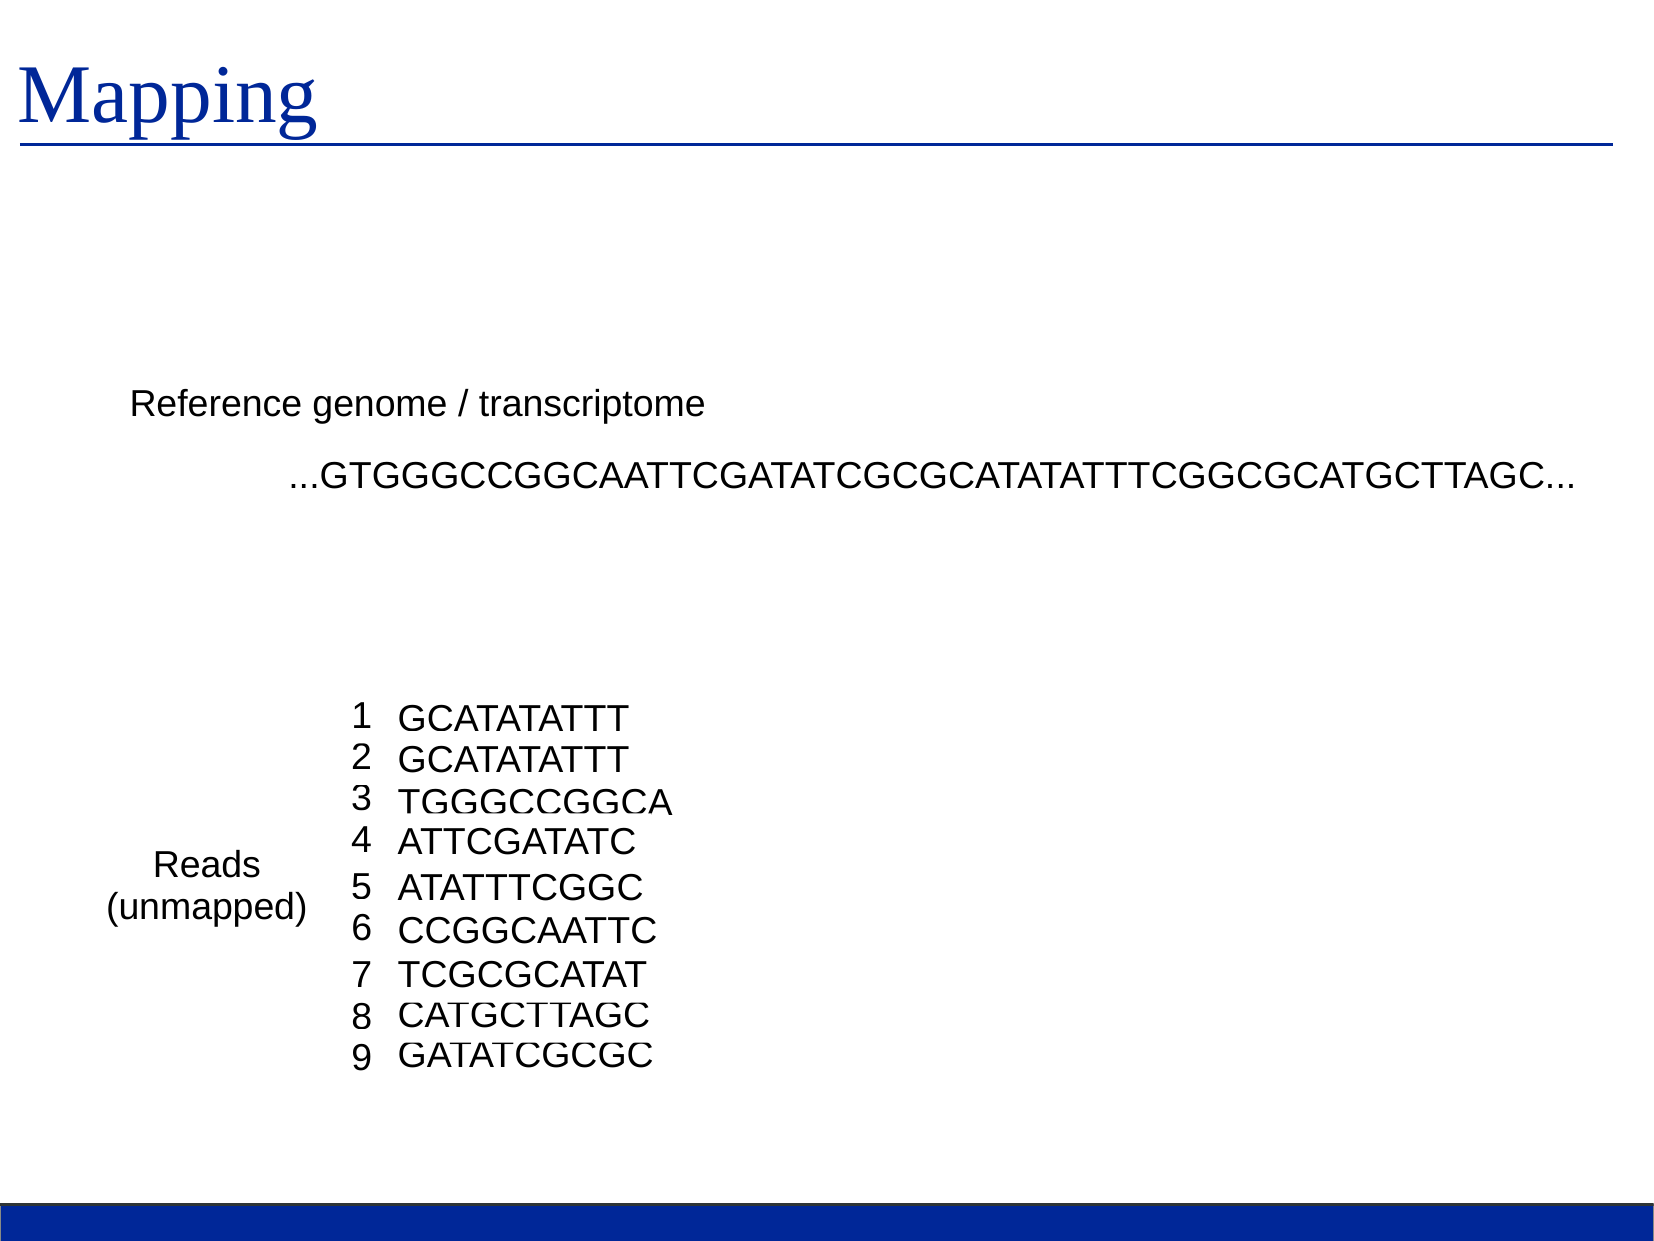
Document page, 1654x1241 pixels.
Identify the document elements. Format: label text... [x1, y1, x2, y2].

text_box CATGCTTAGC [383, 985, 666, 1043]
text_box ...GTGGGCCGGCAATTCGATATCGCGCATATATTTCGGCGCATGCTTAGC... [273, 447, 1593, 505]
text_box 2 [336, 744, 383, 785]
text_box ATTCGATATC [383, 813, 652, 858]
text_box GCATATATTT [383, 731, 645, 788]
text_box 4 [336, 810, 383, 857]
text_box 6 [336, 899, 383, 946]
title Mapping [17, 0, 1589, 198]
text_box GCATATATTT [383, 690, 645, 731]
text_box Reference genome / transcriptome [114, 375, 721, 432]
text_box ATATTTCGGC [383, 858, 659, 916]
text_box 8 [336, 987, 383, 1029]
text_box 1 [336, 686, 387, 744]
text_box 5 [336, 857, 383, 899]
text_box TCGCGCATAT [383, 945, 663, 1003]
text_box 7 [336, 946, 383, 987]
text_box TGGGCCGGCA [383, 773, 713, 831]
text_box Reads (unmapped) [91, 835, 323, 935]
text_box CCGGCAATTC [383, 901, 673, 959]
text_box 9 [336, 1029, 387, 1086]
text_box GATATCGCGC [383, 1026, 669, 1084]
text_box 3 [336, 785, 383, 810]
